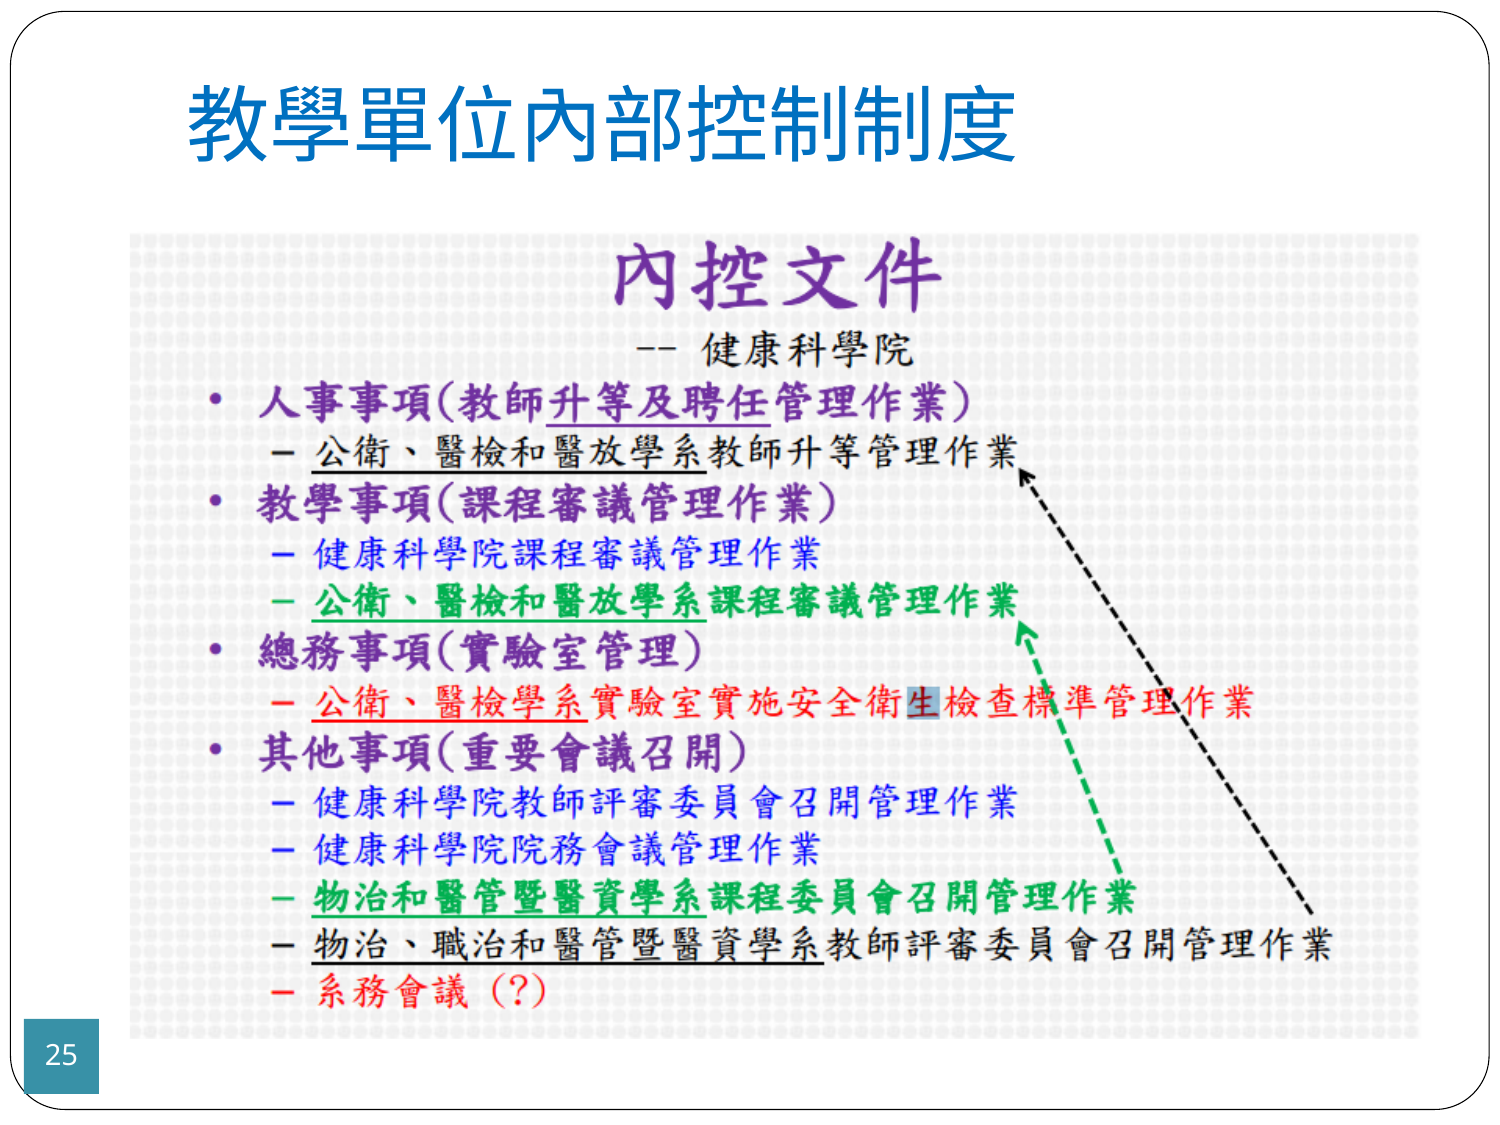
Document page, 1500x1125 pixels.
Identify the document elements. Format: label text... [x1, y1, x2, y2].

title 教學單位內部控制制度 [171, 54, 1447, 188]
picture [129, 231, 1436, 1039]
text_box 25 [23, 1018, 99, 1094]
